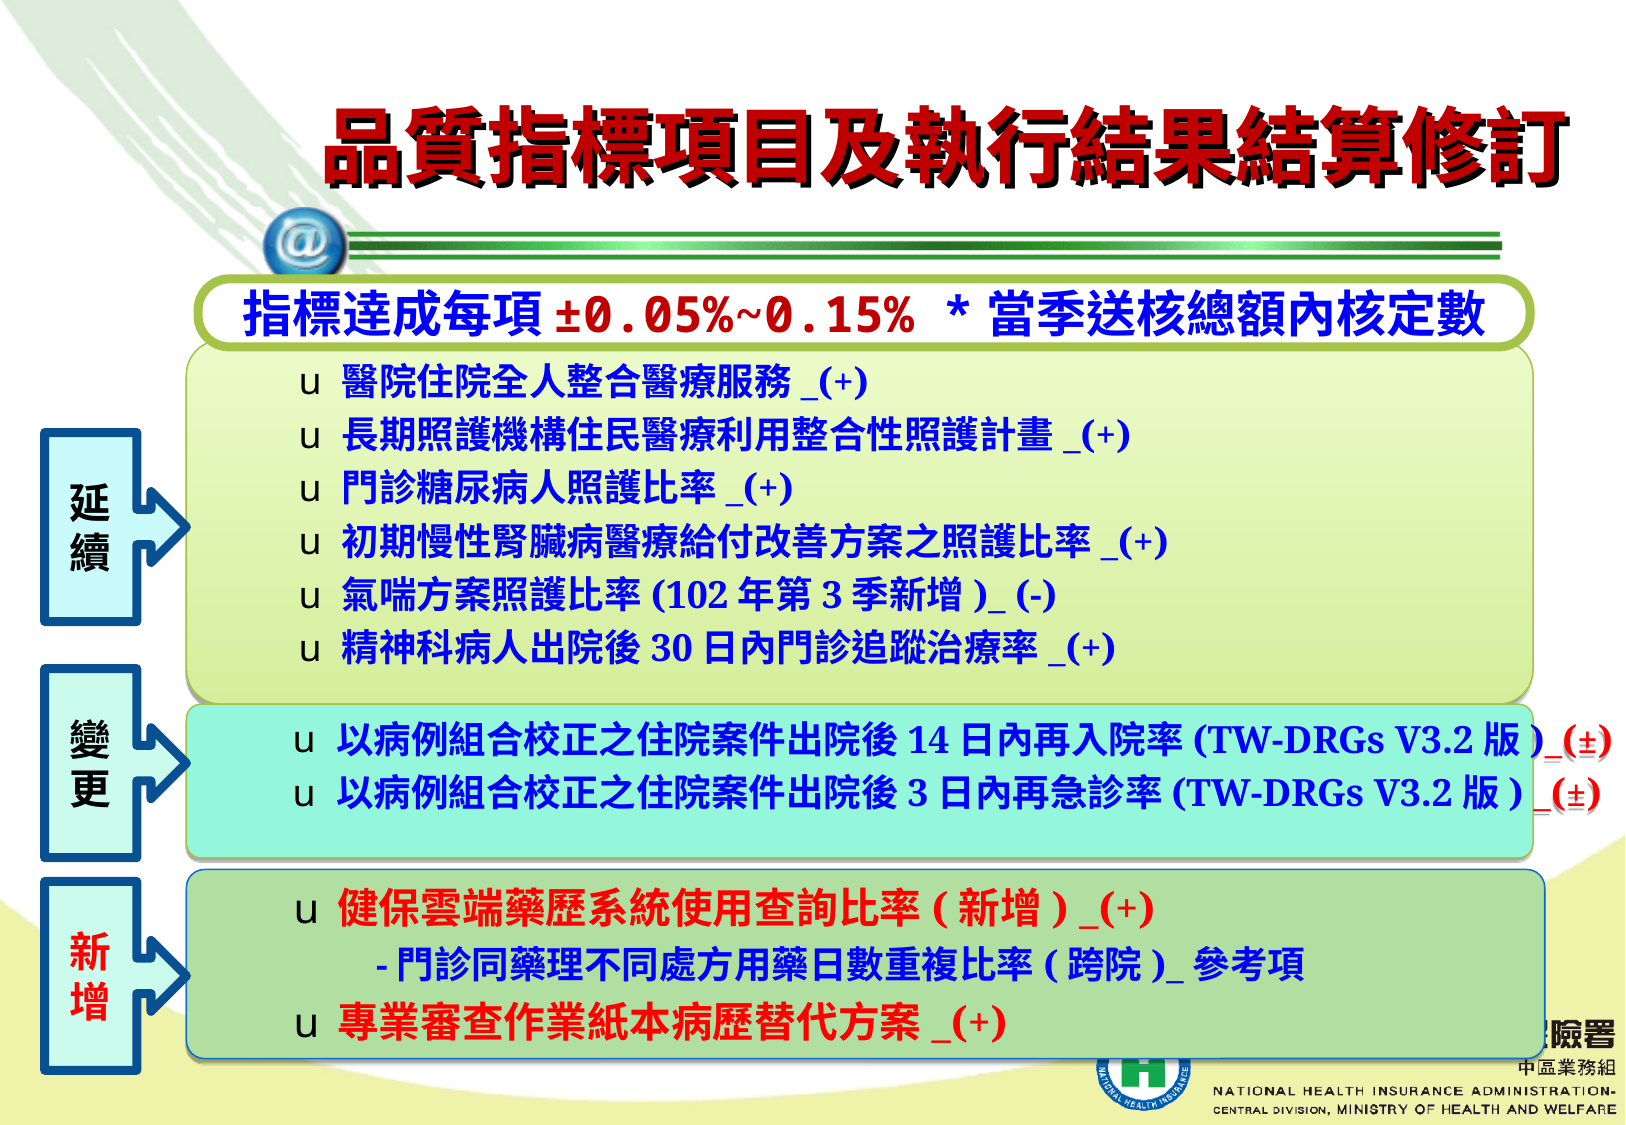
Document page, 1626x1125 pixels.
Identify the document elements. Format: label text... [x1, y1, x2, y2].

text_box 以病例組合校正之住院案件出院後14日內再入院率(TW-DRGs V3.2版)_(±) 以病例組合校正之住院案件出院後3日內再急診率(TW-DRGs V3.2版) _(±) [186, 704, 1534, 858]
text_box 新增 [44, 881, 187, 1071]
text_box 變更 [44, 668, 187, 858]
text_box 醫院住院全人整合醫療服務_(+) 長期照護機構住民醫療利用整合性照護計畫_(+) 門診糖尿病人照護比率_(+) 初期慢性腎臟病醫療給付改善方案之照護比率_(+) 氣喘方案照護比率(102年第3季新增)_ (-) 精神科病人出院後30日內門診追蹤治療率_(+) [186, 341, 1534, 704]
title 品質指標項目及執行結果結算修訂 [304, 78, 1593, 209]
text_box 延續 [44, 432, 187, 622]
text_box 健保雲端藥歷系統使用查詢比率(新增) _(+) -門診同藥理不同處方用藥日數重複比率(跨院)_參考項 專業審查作業紙本病歷替代方案_(+) [186, 869, 1545, 1059]
text_box 指標逹成每項±0.05%~0.15% *當季送核總額內核定數 [198, 278, 1531, 347]
